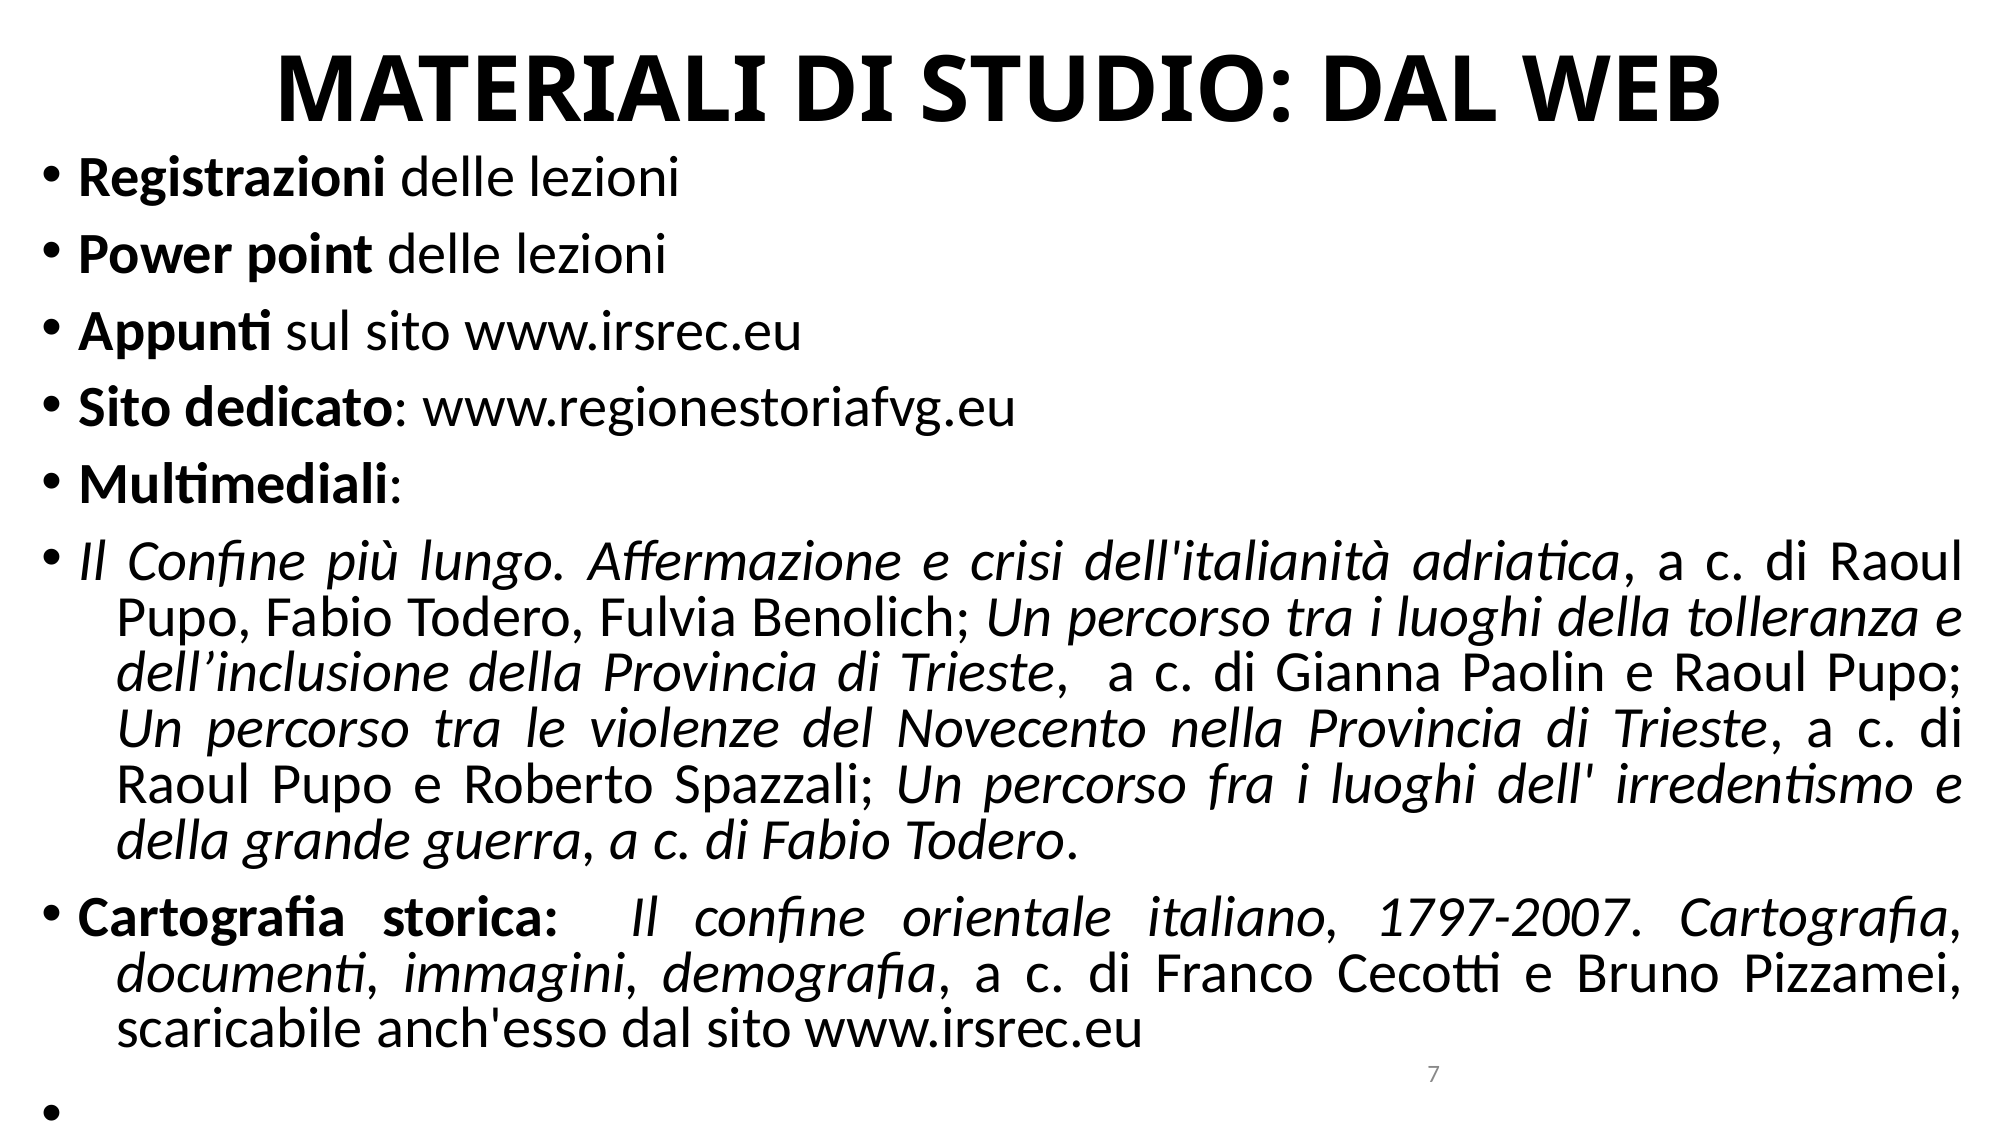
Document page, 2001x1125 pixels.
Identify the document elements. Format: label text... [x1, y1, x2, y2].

list Registrazioni delle lezioni Power point delle lezioni Appunti sul sito www.irsrec.eu Sito dedicato: www.regionestoriafvg.eu Multimediali: Il Confine più lungo. Affermazione e crisi dell'italianità adriatica, a c. di Raoul Pupo, Fabio Todero, Fulvia Benolich; Un percorso tra i luoghi della tolleranza e dell’inclusione della Provincia di Trieste, a c. di Gianna Paolin e Raoul Pupo; Un percorso tra le violenze del Novecento nella Provincia di Trieste, a c. di Raoul Pupo e Roberto Spazzali; Un percorso fra i luoghi dell' irredentismo e della grande guerra, a c. di Fabio Todero. Cartografia storica: Il confine orientale italiano, 1797-2007. Cartografia, documenti, immagini, demografia, a c. di Franco Cecotti e Bruno Pizzamei, scaricabile anch'esso dal sito www.irsrec.eu [26, 144, 1979, 1125]
title MATERIALI DI STUDIO: DAL WEB [137, 17, 1863, 144]
text_box 6 [1412, 1042, 1863, 1103]
